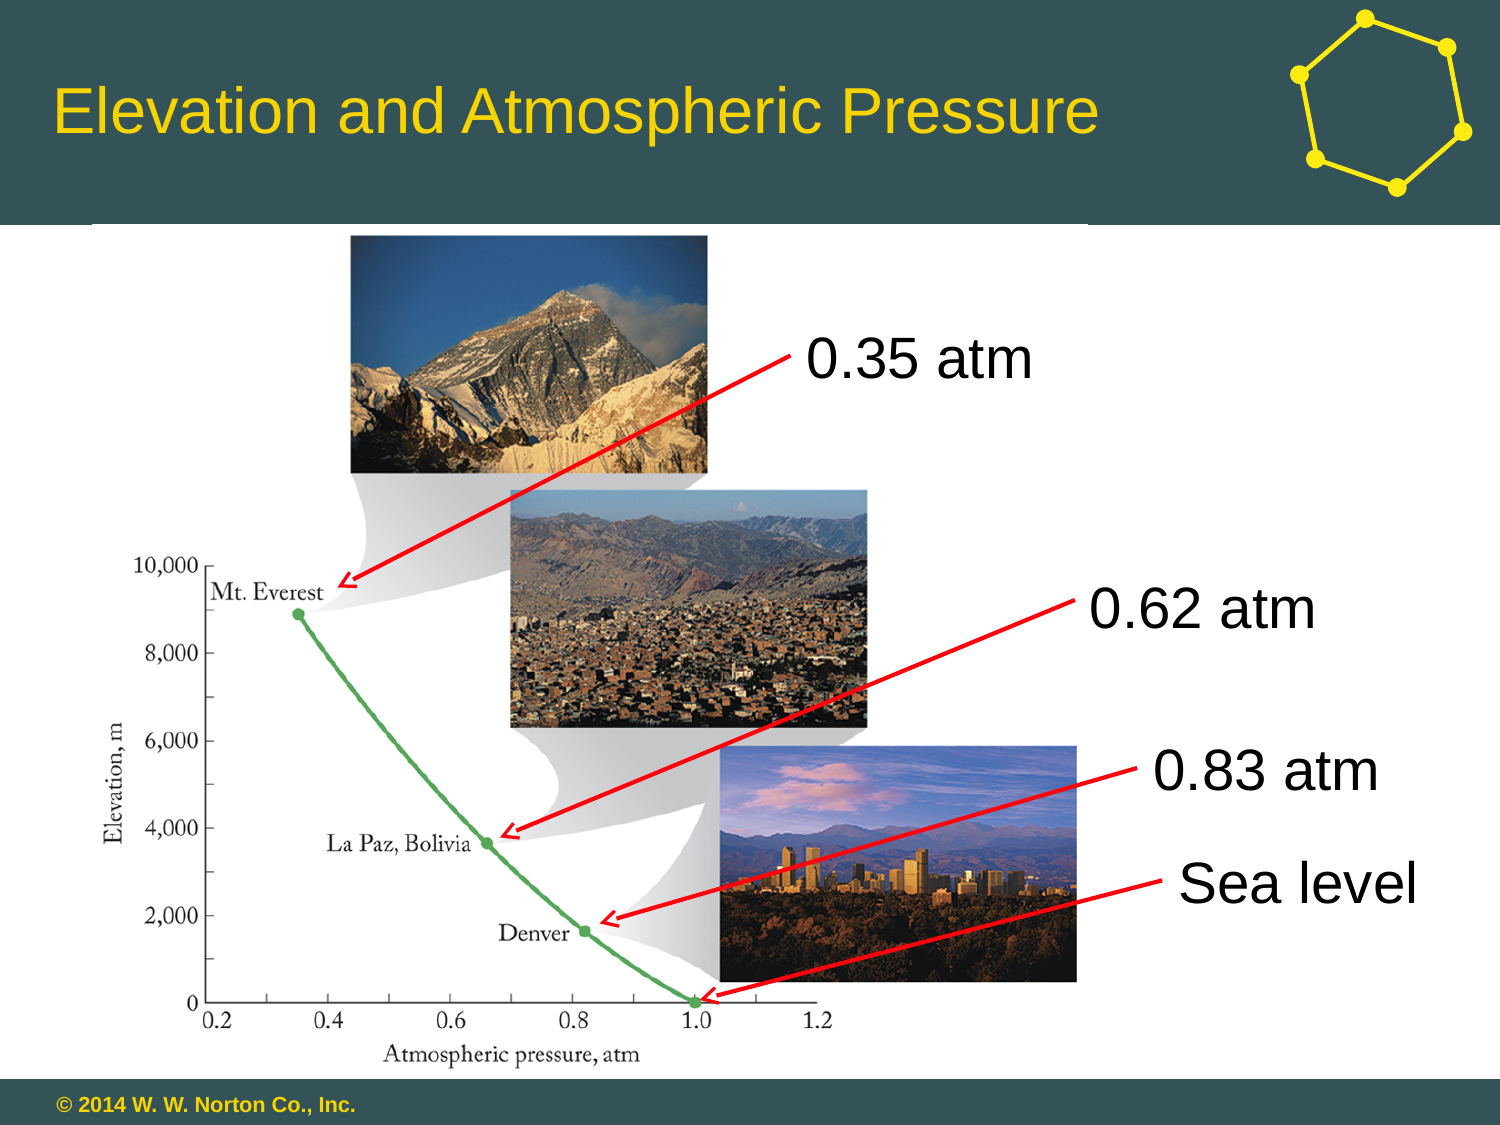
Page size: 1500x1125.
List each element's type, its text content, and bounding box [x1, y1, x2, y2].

text_box 0.35 atm [791, 312, 1049, 398]
text_box 0.83 atm [1138, 725, 1396, 810]
text_box Sea level [1163, 837, 1434, 923]
title Elevation and Atmospheric Pressure [37, 19, 1118, 195]
text_box 0.62 atm [1074, 562, 1335, 648]
chart [92, 224, 1088, 1079]
